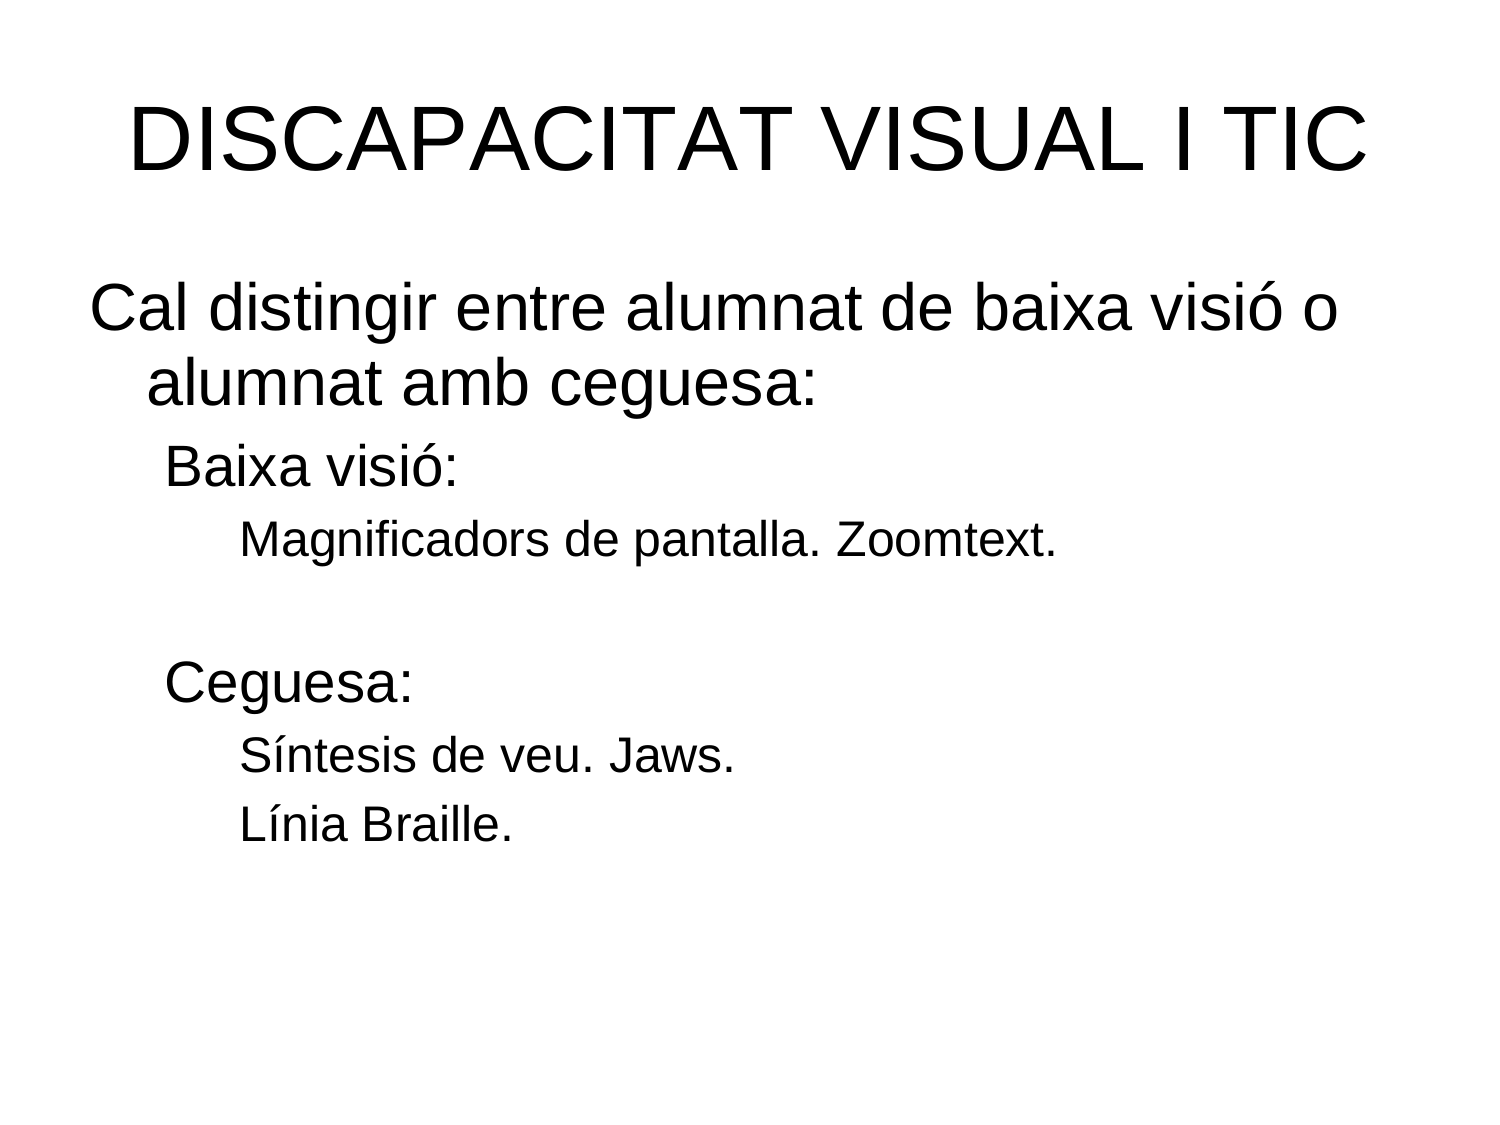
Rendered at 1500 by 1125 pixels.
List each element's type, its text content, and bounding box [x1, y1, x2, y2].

list Cal distingir entre alumnat de baixa visió o alumnat amb ceguesa: Baixa visió: Magnificadors de pantalla. Zoomtext. Ceguesa: Síntesis de veu. Jaws. Línia Braille. [75, 262, 1426, 1006]
title DISCAPACITAT VISUAL I TIC [75, 45, 1426, 233]
